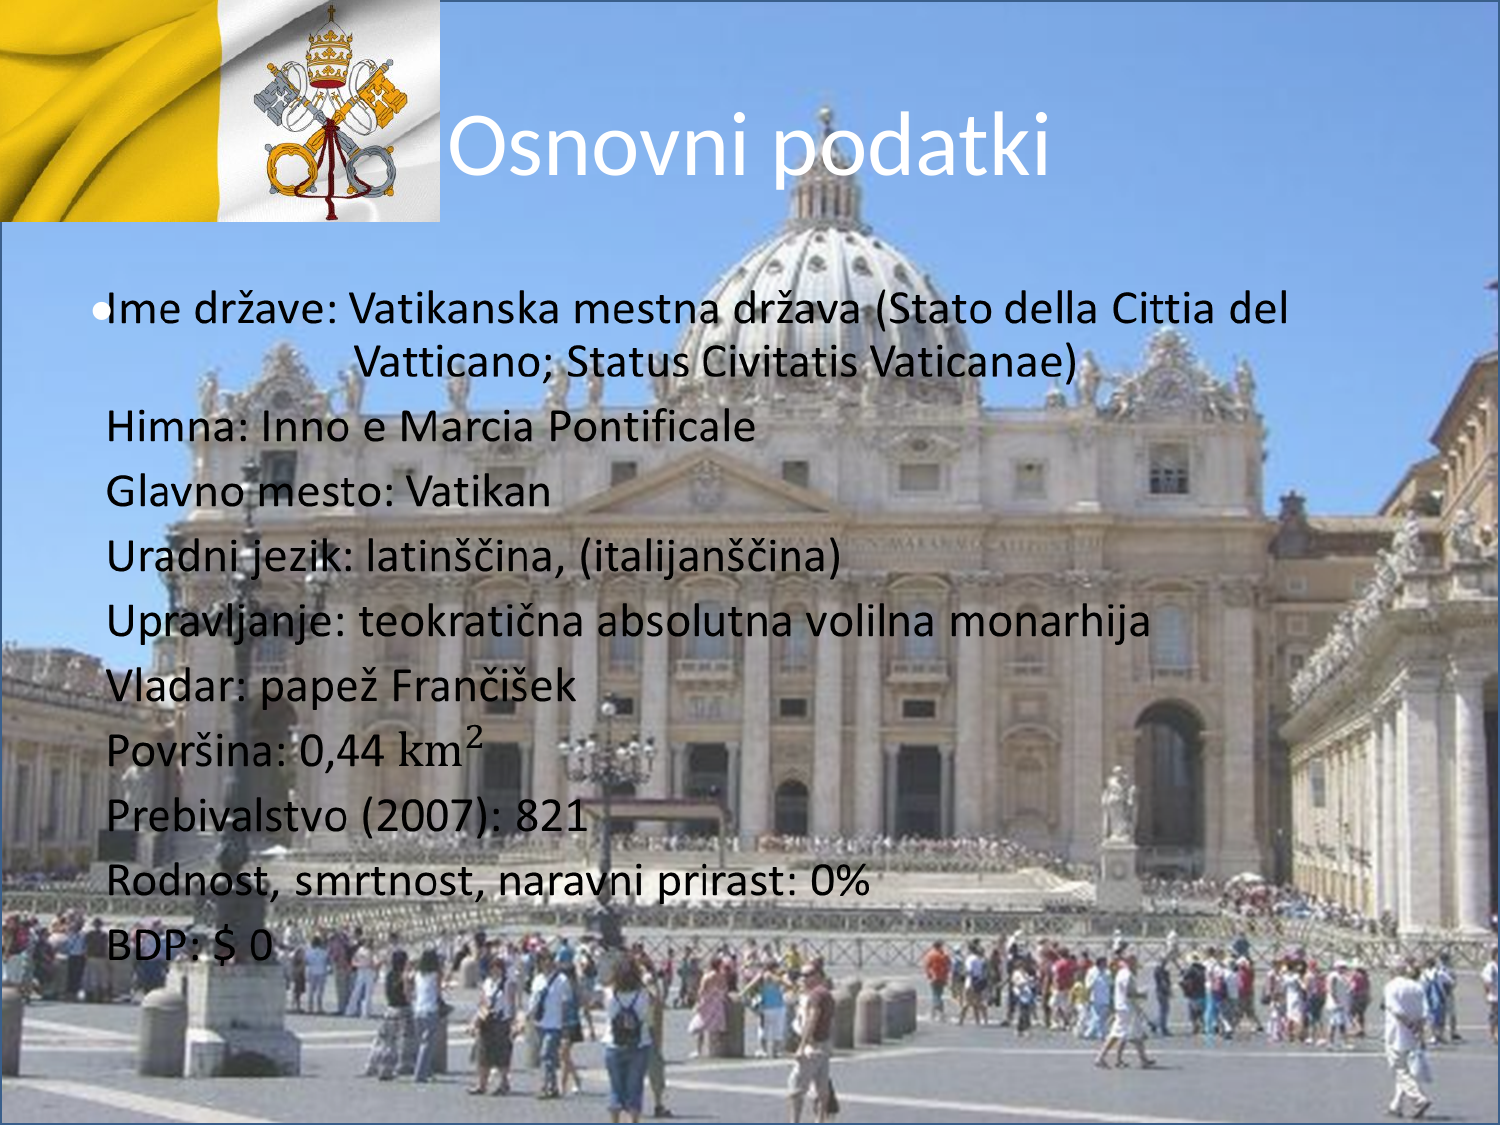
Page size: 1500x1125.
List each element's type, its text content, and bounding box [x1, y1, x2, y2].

list [75, 262, 1425, 1005]
text_box [0, 0, 1500, 1125]
title Osnovni podatki [75, 45, 1425, 233]
picture [0, 0, 440, 222]
